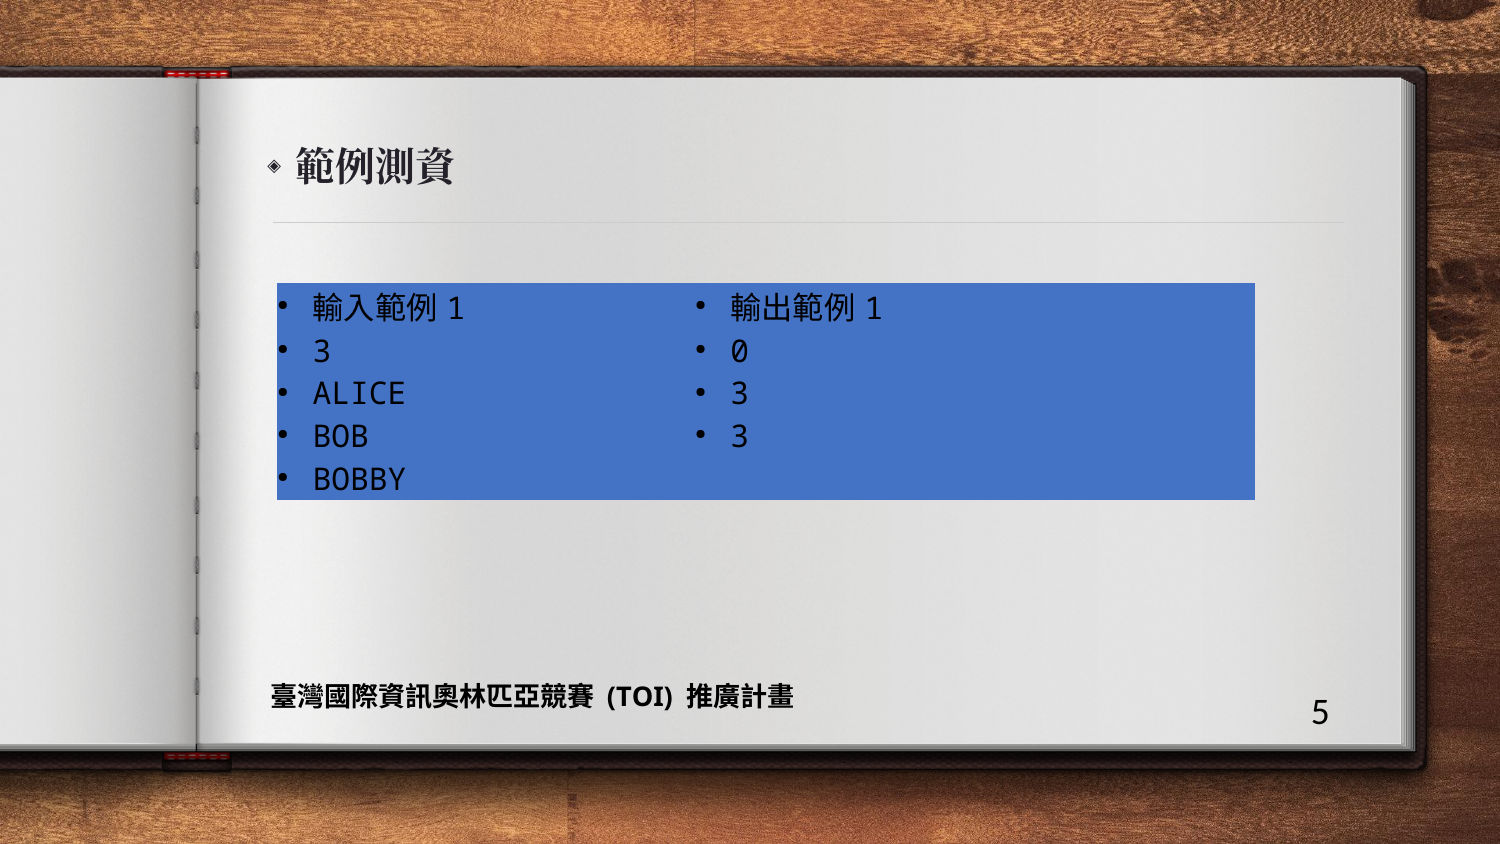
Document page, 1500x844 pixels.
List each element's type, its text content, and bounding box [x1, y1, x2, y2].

table_header 輸入範例1 3 ALICE BOB BOBBY [277, 283, 695, 500]
text_box [1295, 672, 1386, 737]
list 範例測資 [252, 126, 1194, 205]
table_header 輸出範例1 0 3 3 [695, 283, 1255, 500]
